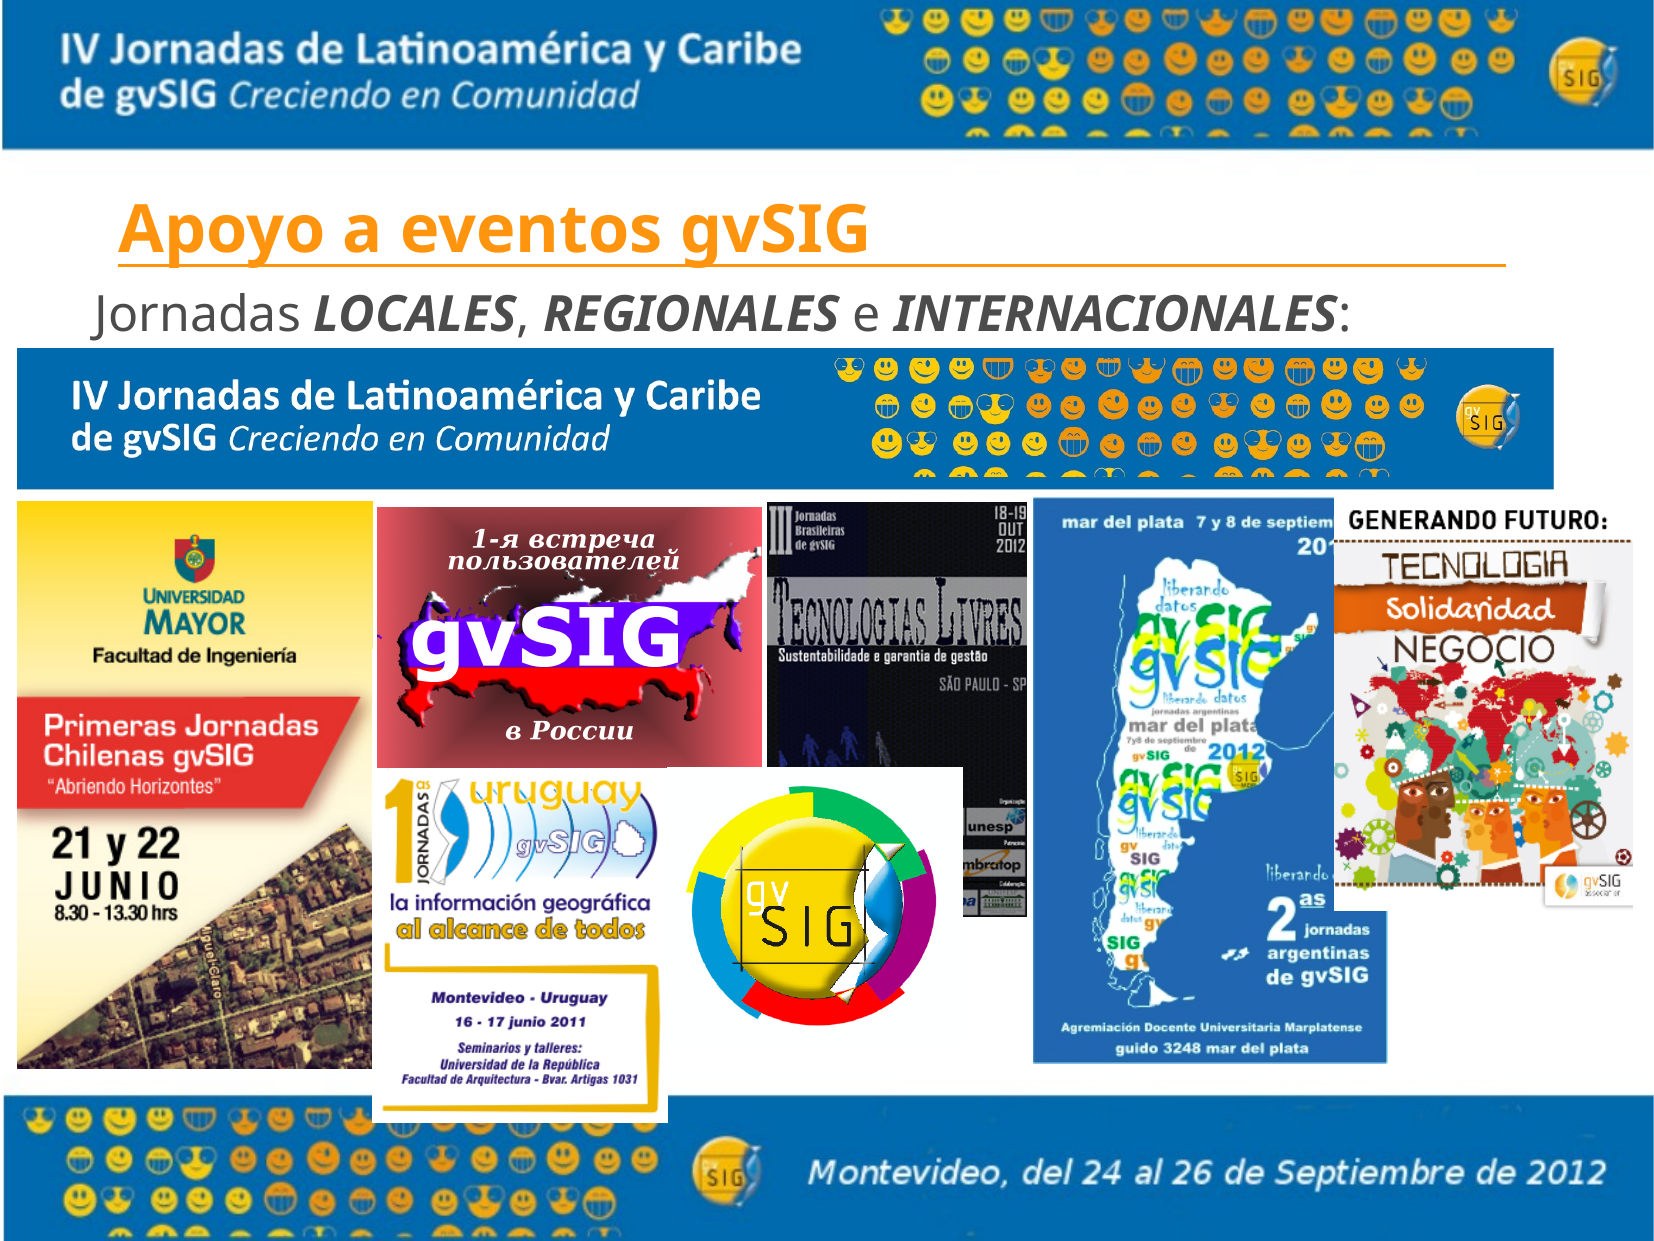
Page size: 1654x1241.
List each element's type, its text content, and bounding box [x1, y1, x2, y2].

picture [1, 0, 1654, 1241]
text_box Jornadas LOCALES, REGIONALES e INTERNACIONALES: [94, 282, 1654, 341]
title Apoyo a eventos gvSIG [118, 187, 1607, 266]
